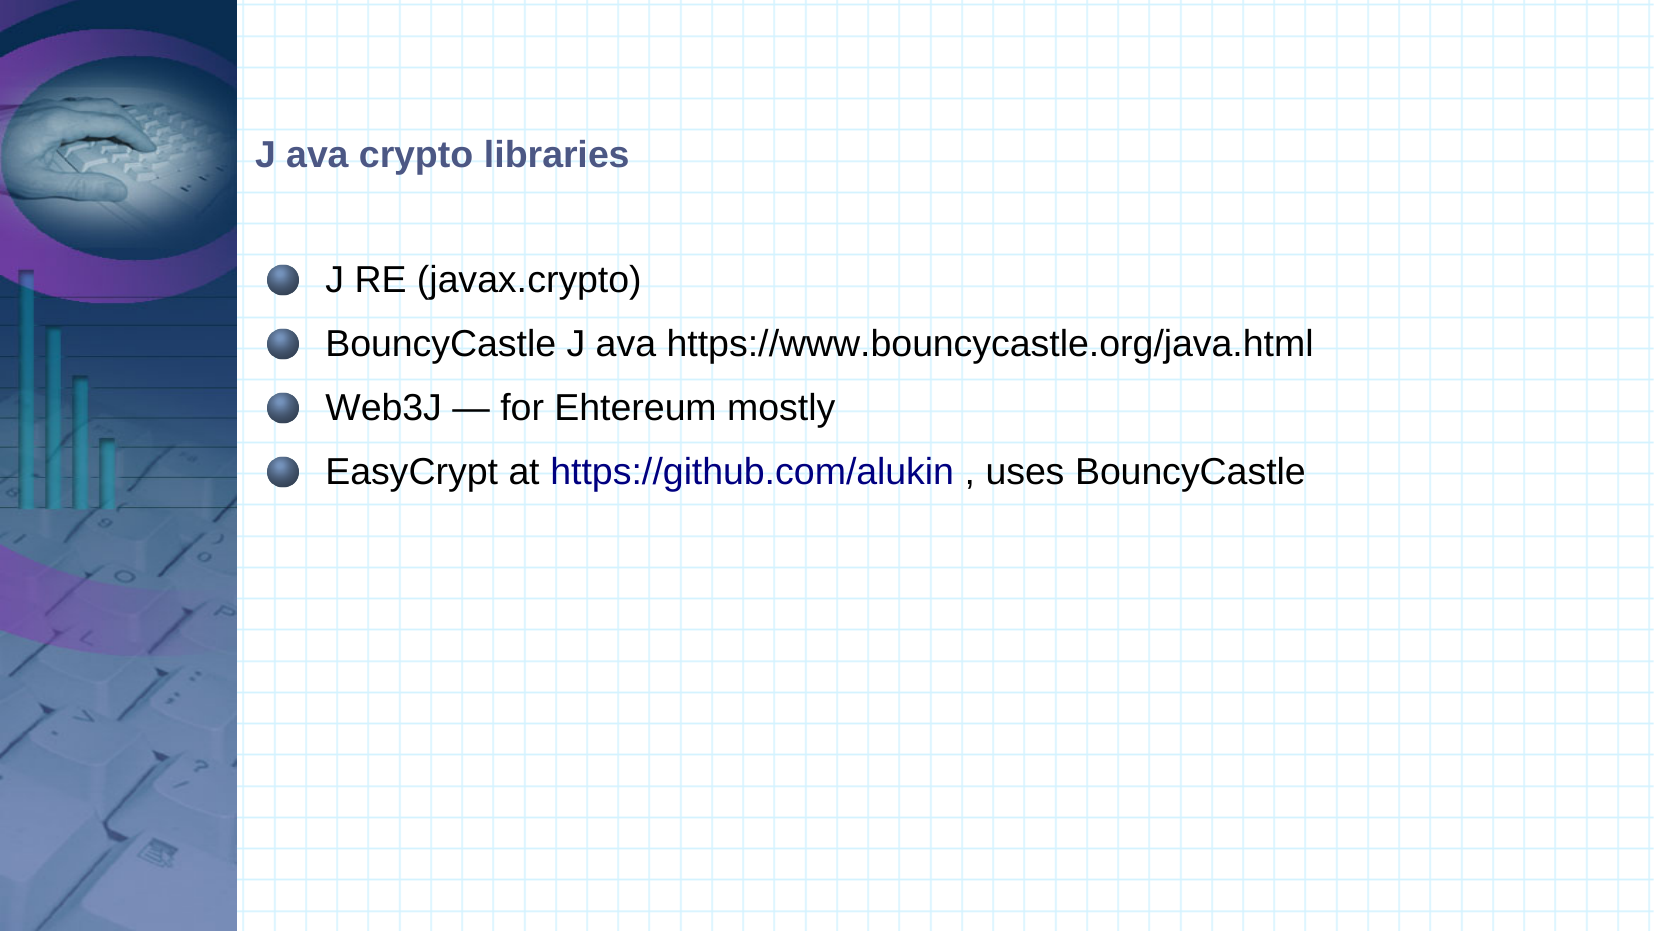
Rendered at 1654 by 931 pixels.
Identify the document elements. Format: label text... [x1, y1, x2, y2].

title J ava crypto libraries [254, 77, 1640, 233]
list J RE (javax.crypto) BouncyCastle J ava https://www.bouncycastle.org/java.html Web3J — for Ehtereum mostly EasyCrypt at https://github.com/alukin , uses BouncyCastle [254, 258, 1640, 799]
picture [0, 0, 1654, 931]
